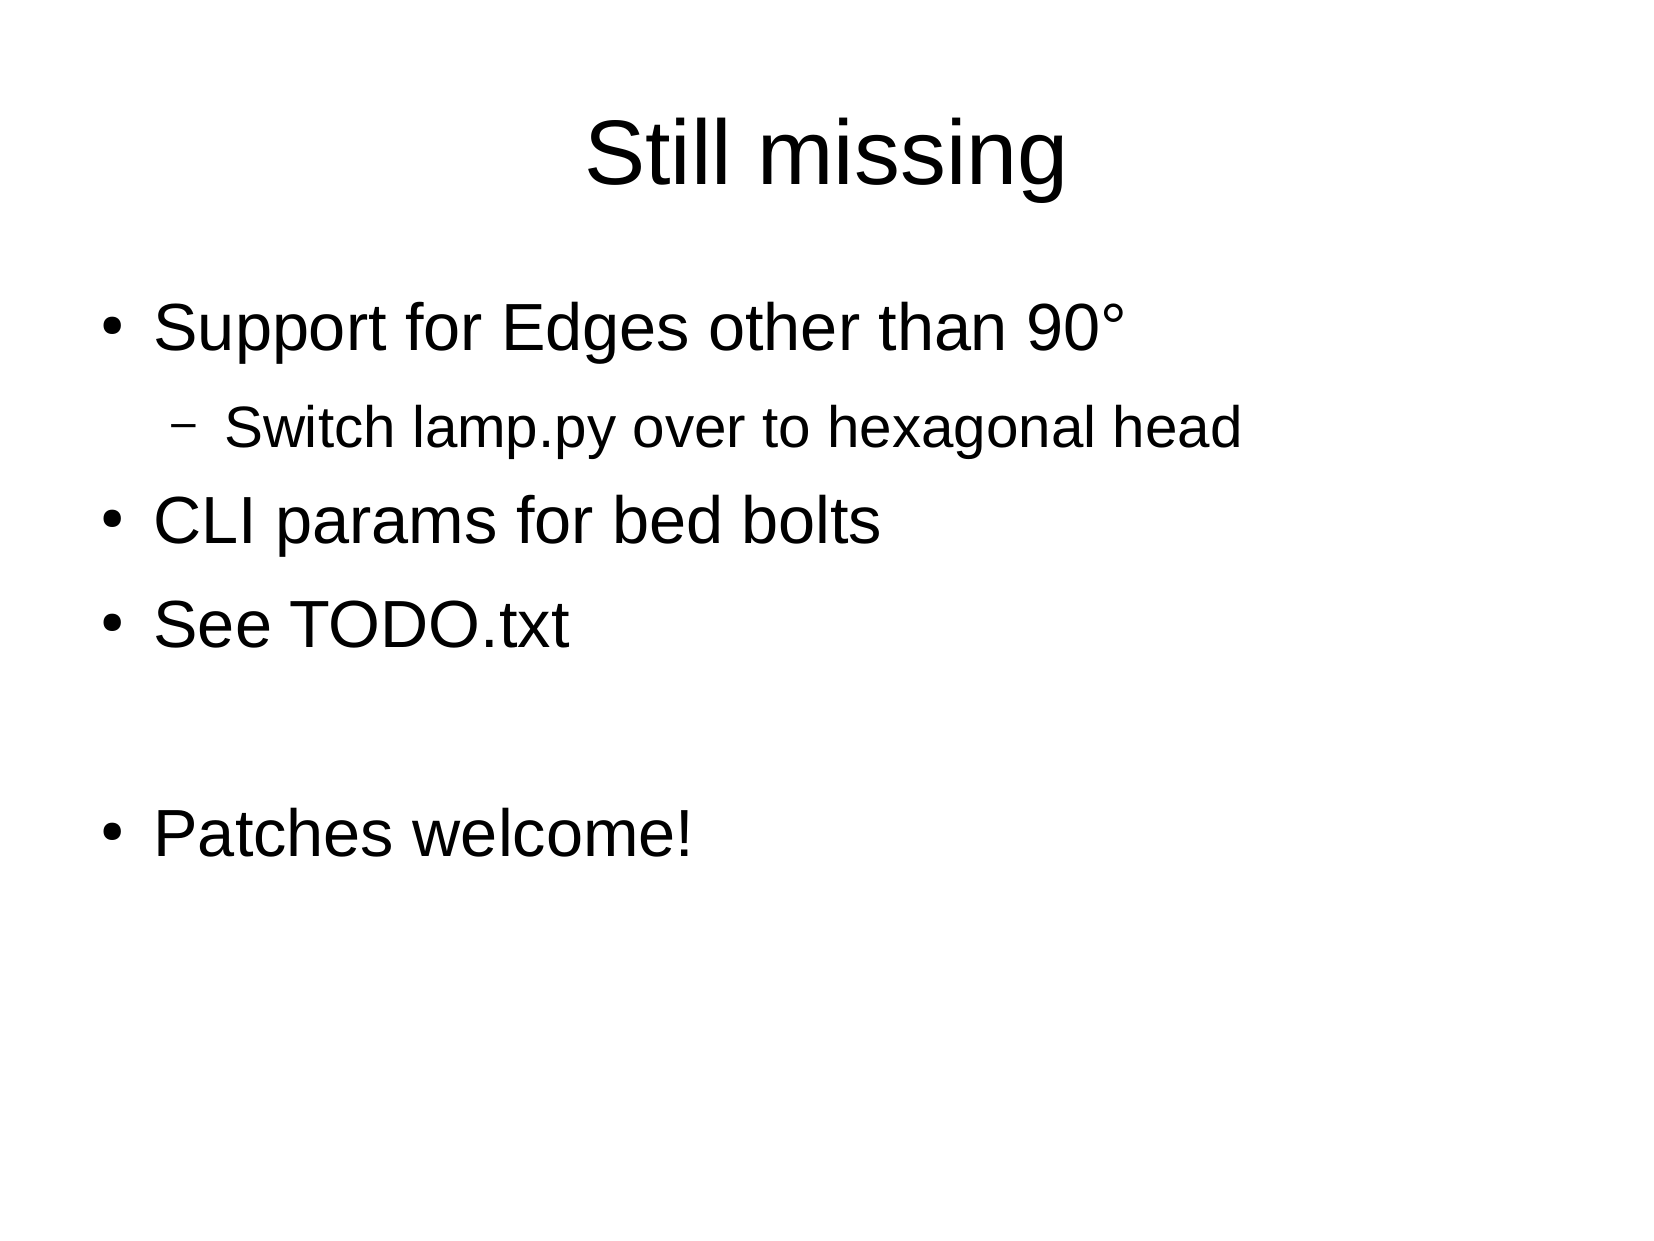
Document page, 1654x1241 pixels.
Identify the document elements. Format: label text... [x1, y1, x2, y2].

title Still missing [82, 49, 1571, 257]
list Support for Edges other than 90° Switch lamp.py over to hexagonal head CLI params for bed bolts See TODO.txt Patches welcome! [82, 290, 1571, 1010]
